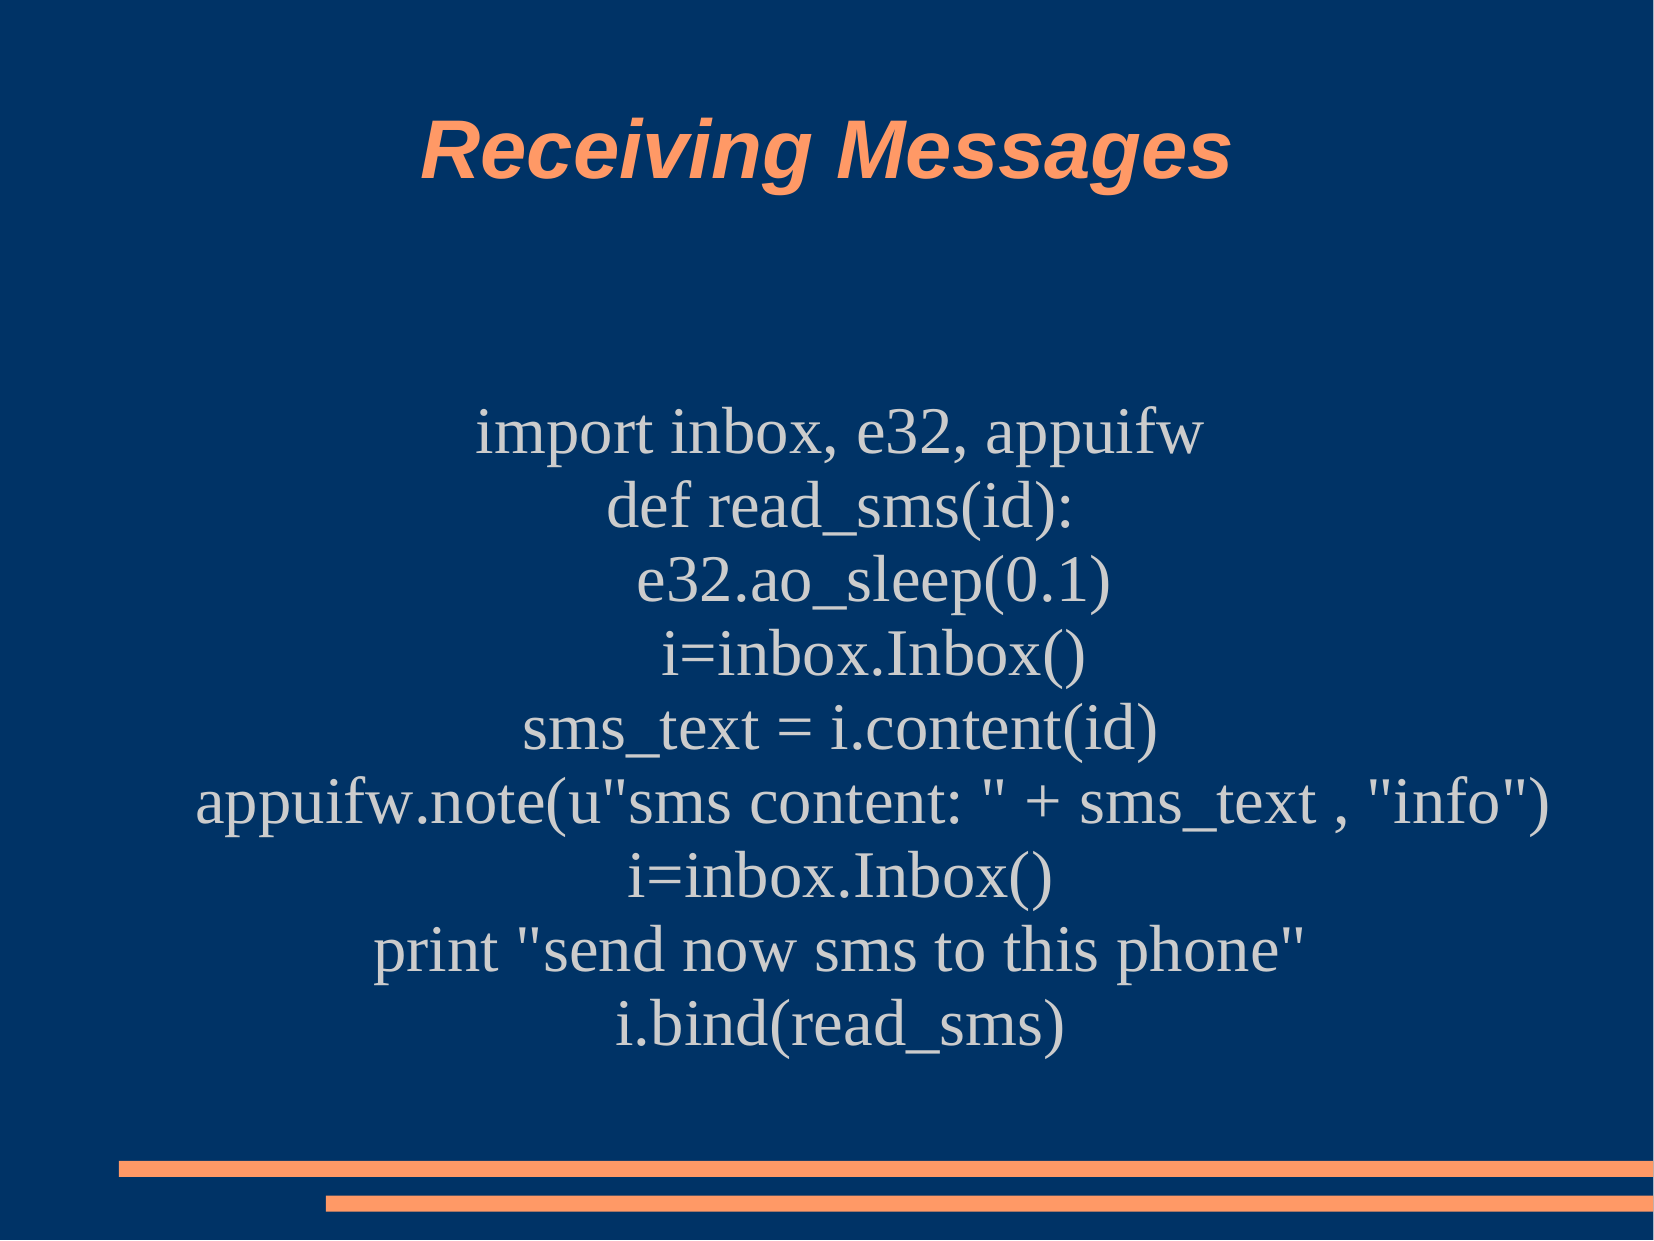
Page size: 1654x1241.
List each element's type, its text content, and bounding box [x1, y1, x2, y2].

subtitle import inbox, e32, appuifw def read_sms(id): e32.ao_sleep(0.1) i=inbox.Inbox() sms_text = i.content(id) appuifw.note(u"sms content: " + sms_text , "info") i=inbox.Inbox() print "send now sms to this phone" i.bind(read_sms) [121, 310, 1561, 1144]
title Receiving Messages [121, 53, 1534, 247]
